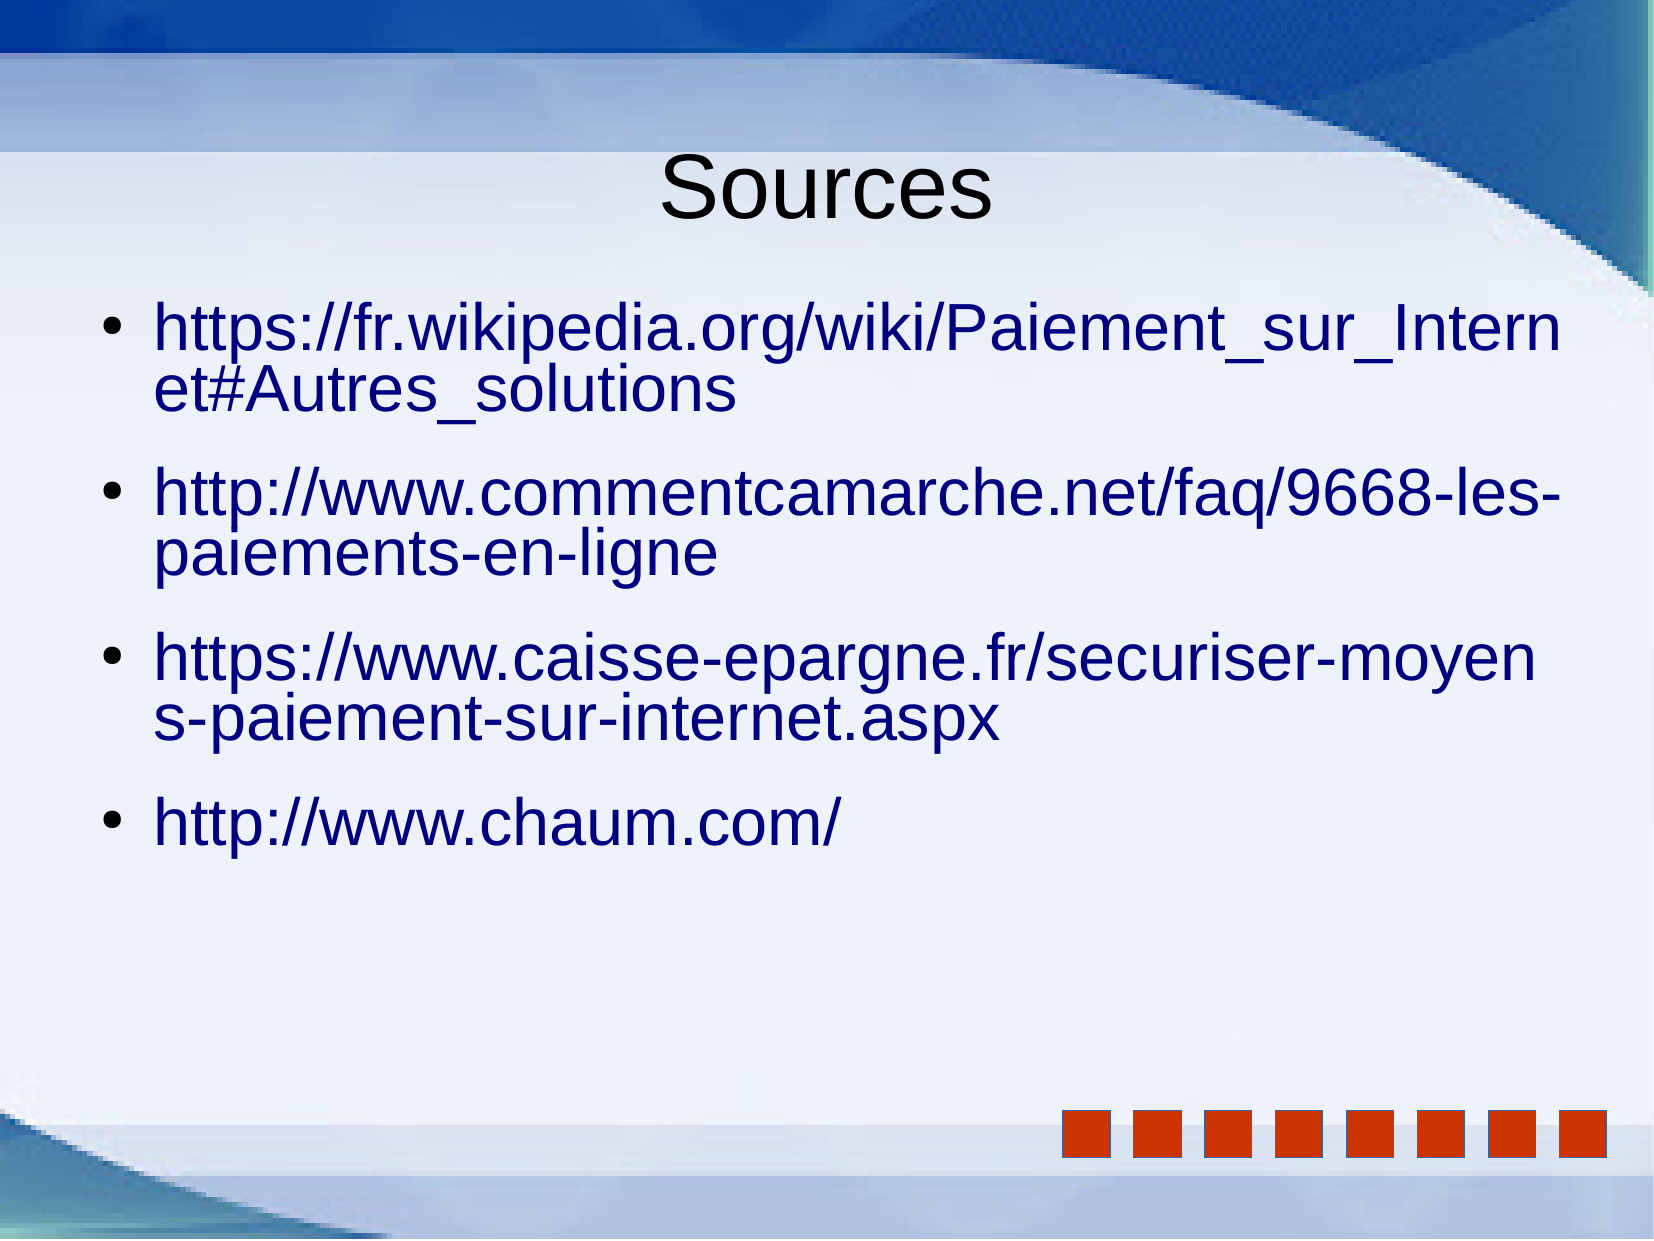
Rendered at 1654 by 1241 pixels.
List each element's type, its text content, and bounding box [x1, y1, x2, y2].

text_box [1275, 1110, 1323, 1158]
picture [0, 0, 1654, 1239]
text_box [1417, 1110, 1465, 1158]
list https://fr.wikipedia.org/wiki/Paiement_sur_Internet#Autres_solutions http://www.commentcamarche.net/faq/9668-les-paiements-en-ligne https://www.caisse-epargne.fr/securiser-moyens-paiement-sur-internet.aspx http://www.chaum.com/ [82, 290, 1571, 1010]
text_box [1133, 1110, 1182, 1158]
text_box [1488, 1110, 1536, 1158]
text_box [1346, 1110, 1394, 1158]
text_box [1559, 1110, 1607, 1158]
text_box [1204, 1110, 1252, 1158]
title Sources [82, 83, 1571, 290]
text_box [1062, 1110, 1111, 1158]
